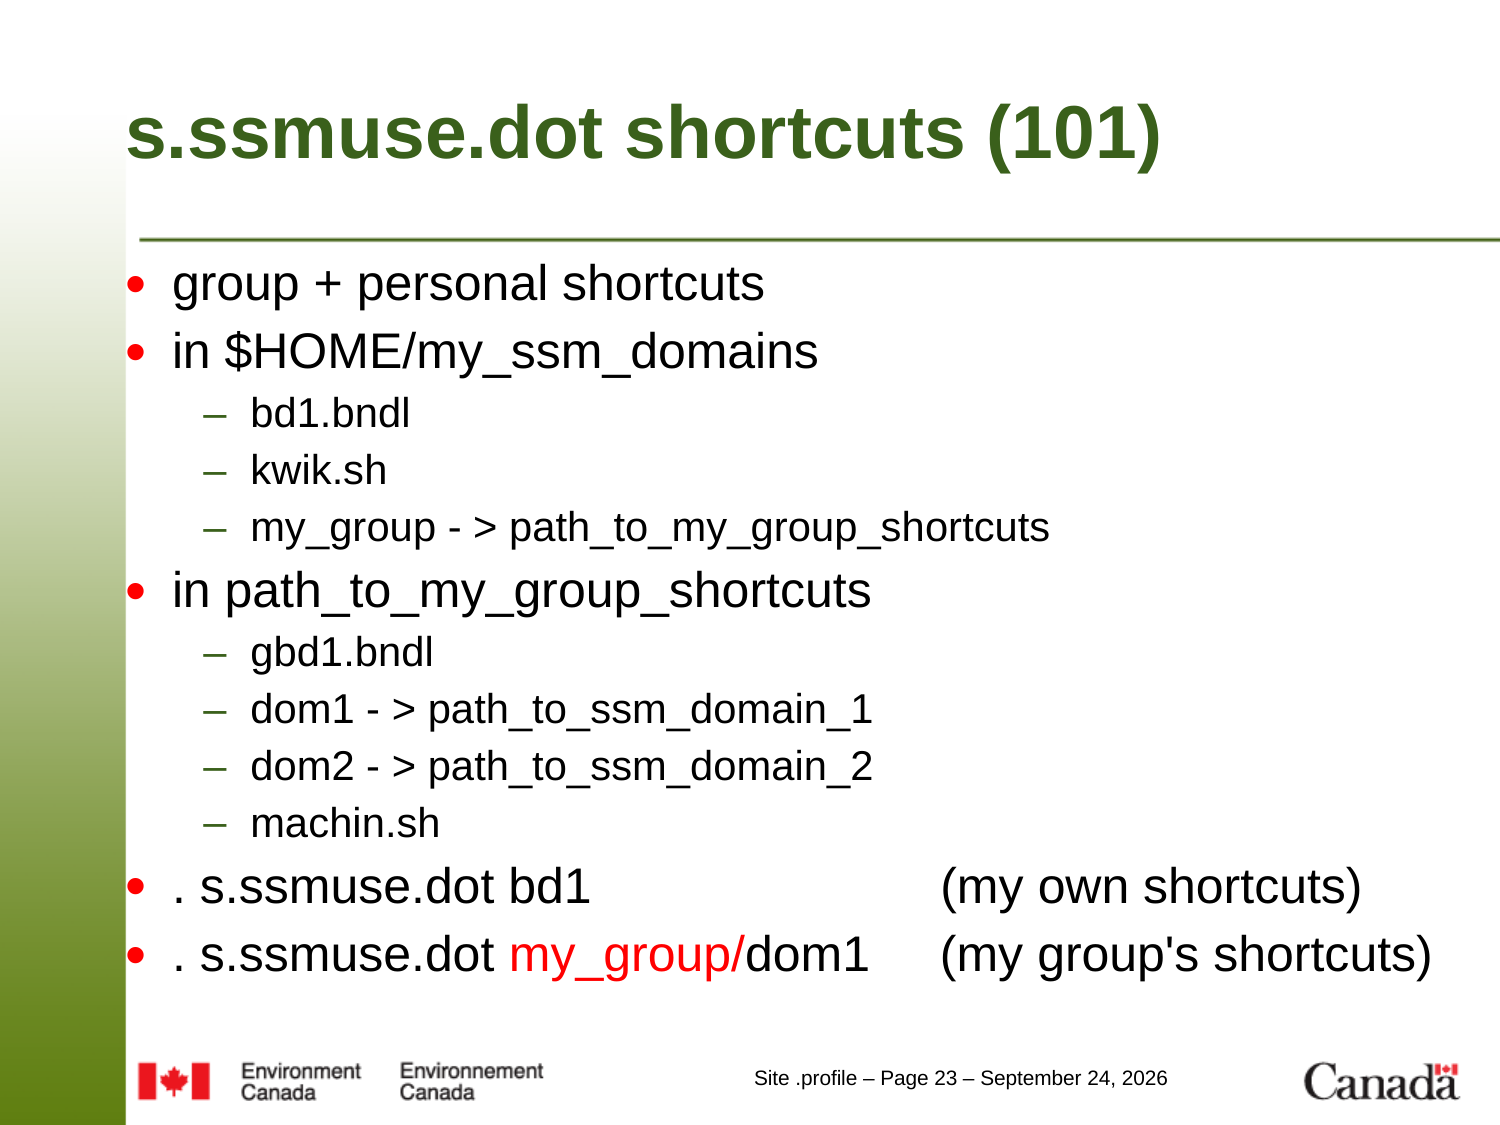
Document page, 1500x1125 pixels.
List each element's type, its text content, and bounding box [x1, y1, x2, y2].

picture [0, 0, 1500, 1125]
list group + personal shortcuts in $HOME/my_ssm_domains bd1.bndl kwik.sh my_group - > path_to_my_group_shortcuts in path_to_my_group_shortcuts gbd1.bndl dom1 - > path_to_ssm_domain_1 dom2 - > path_to_ssm_domain_2 machin.sh . s.ssmuse.dot bd1 (my own shortcuts) . s.ssmuse.dot my_group/dom1 (my group's shortcuts) [125, 255, 1463, 1009]
title s.ssmuse.dot shortcuts (101) [125, 52, 1463, 213]
